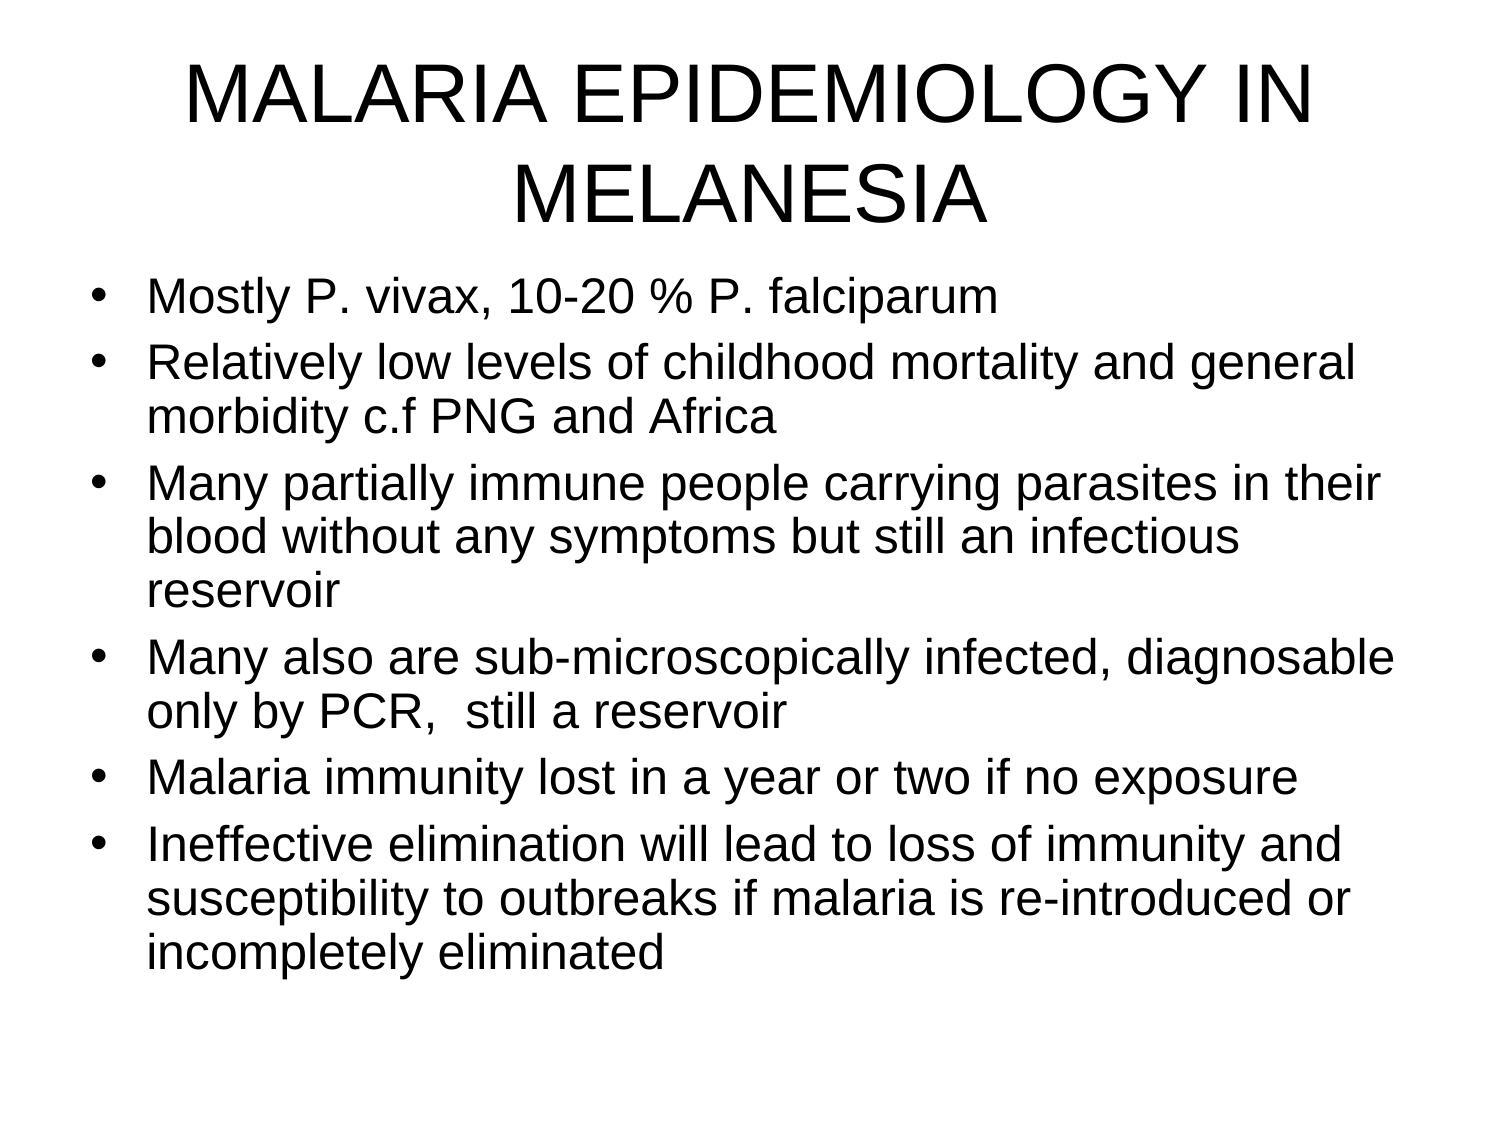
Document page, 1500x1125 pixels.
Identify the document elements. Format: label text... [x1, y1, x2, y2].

list Mostly P. vivax, 10-20 % P. falciparum Relatively low levels of childhood mortality and general morbidity c.f PNG and Africa Many partially immune people carrying parasites in their blood without any symptoms but still an infectious reservoir Many also are sub-microscopically infected, diagnosable only by PCR, still a reservoir Malaria immunity lost in a year or two if no exposure Ineffective elimination will lead to loss of immunity and susceptibility to outbreaks if malaria is re-introduced or incompletely eliminated [75, 262, 1426, 1005]
title MALARIA EPIDEMIOLOGY IN MELANESIA [75, 45, 1426, 233]
